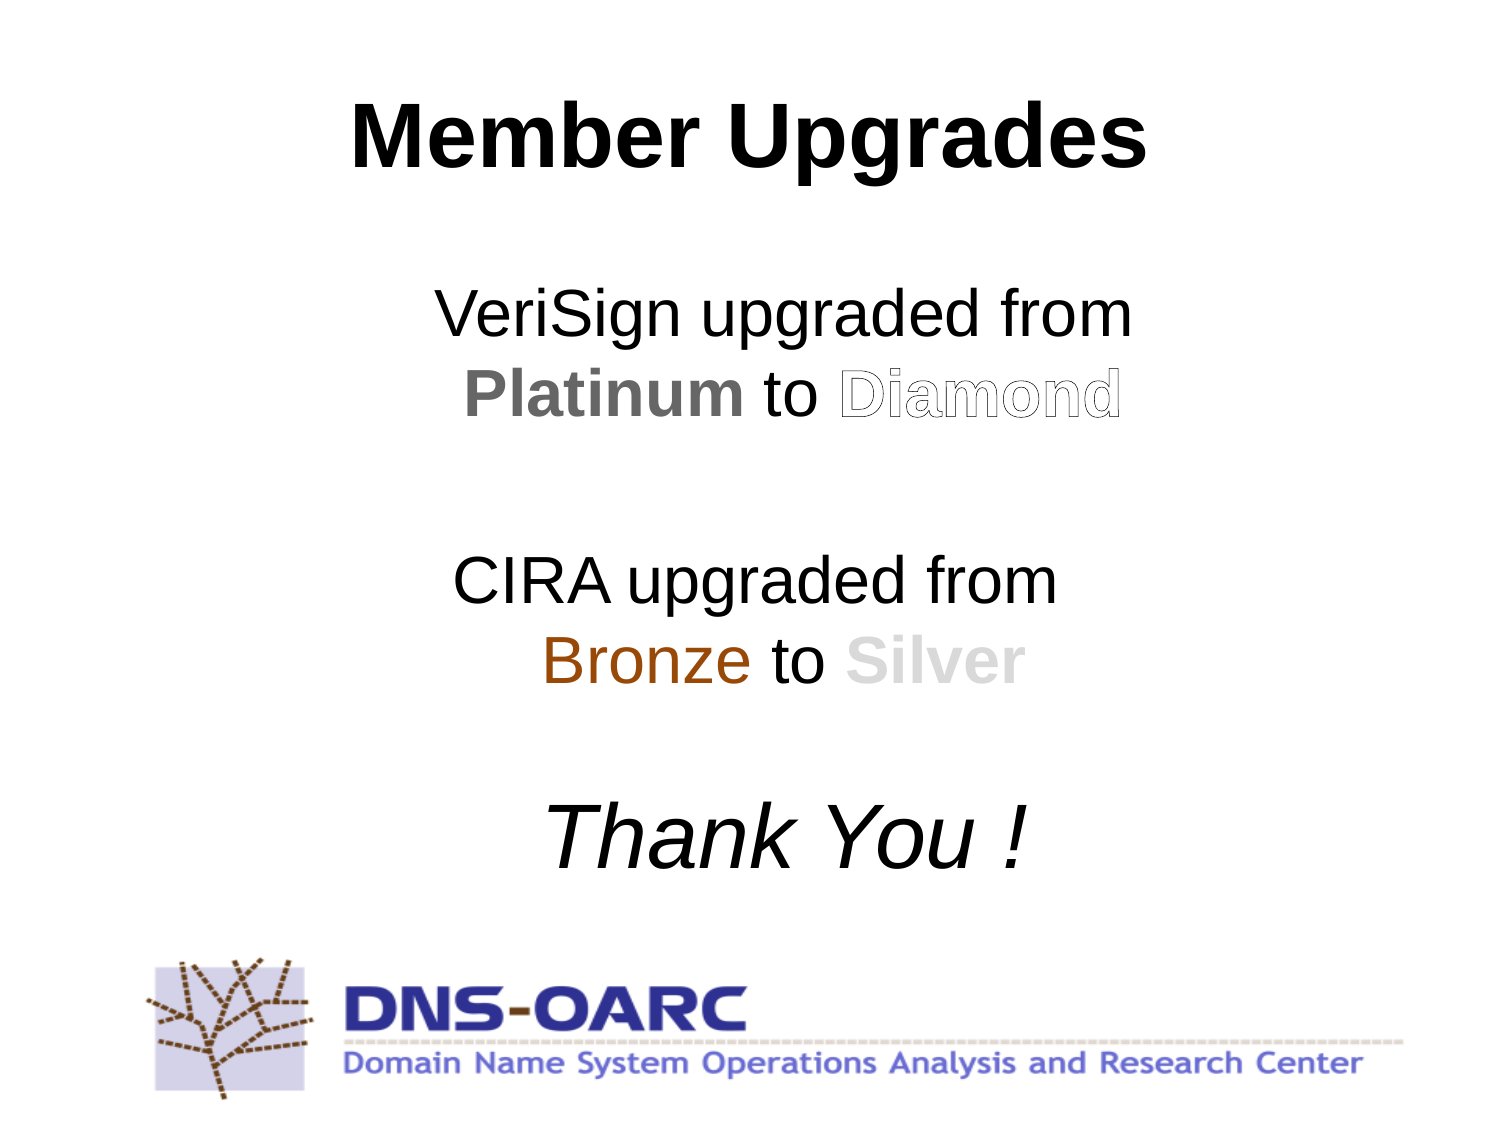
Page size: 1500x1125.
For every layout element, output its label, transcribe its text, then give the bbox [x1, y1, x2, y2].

title Member Upgrades [75, 24, 1425, 237]
picture [75, 949, 1444, 1110]
list VeriSign upgraded from Platinum to Diamond CIRA upgraded from Bronze to Silver Thank You ! [200, 262, 1313, 875]
